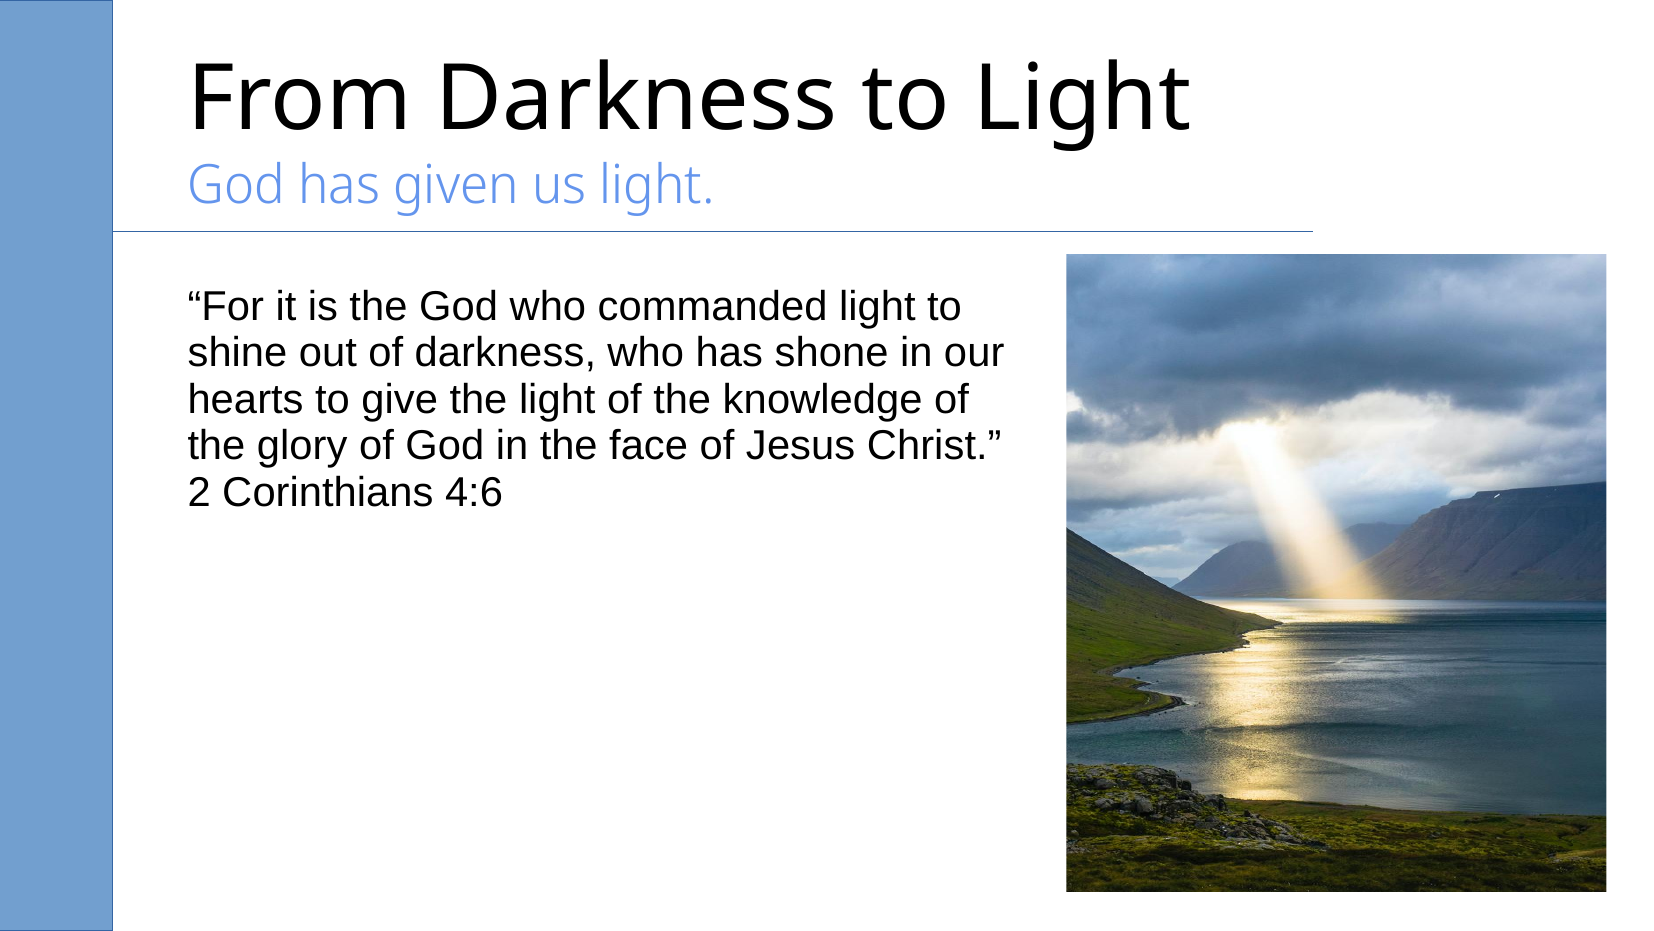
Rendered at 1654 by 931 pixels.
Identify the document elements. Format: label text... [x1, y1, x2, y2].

subtitle “For it is the God who commanded light to shine out of darkness, who has shone in our hearts to give the light of the knowledge of the glory of God in the face of Jesus Christ.” 2 Corinthians 4:6 [187, 282, 1009, 866]
title God has given us light. [187, 125, 1571, 239]
picture [1066, 254, 1607, 892]
title From Darkness to Light [187, 33, 1571, 125]
text_box [0, 0, 113, 931]
